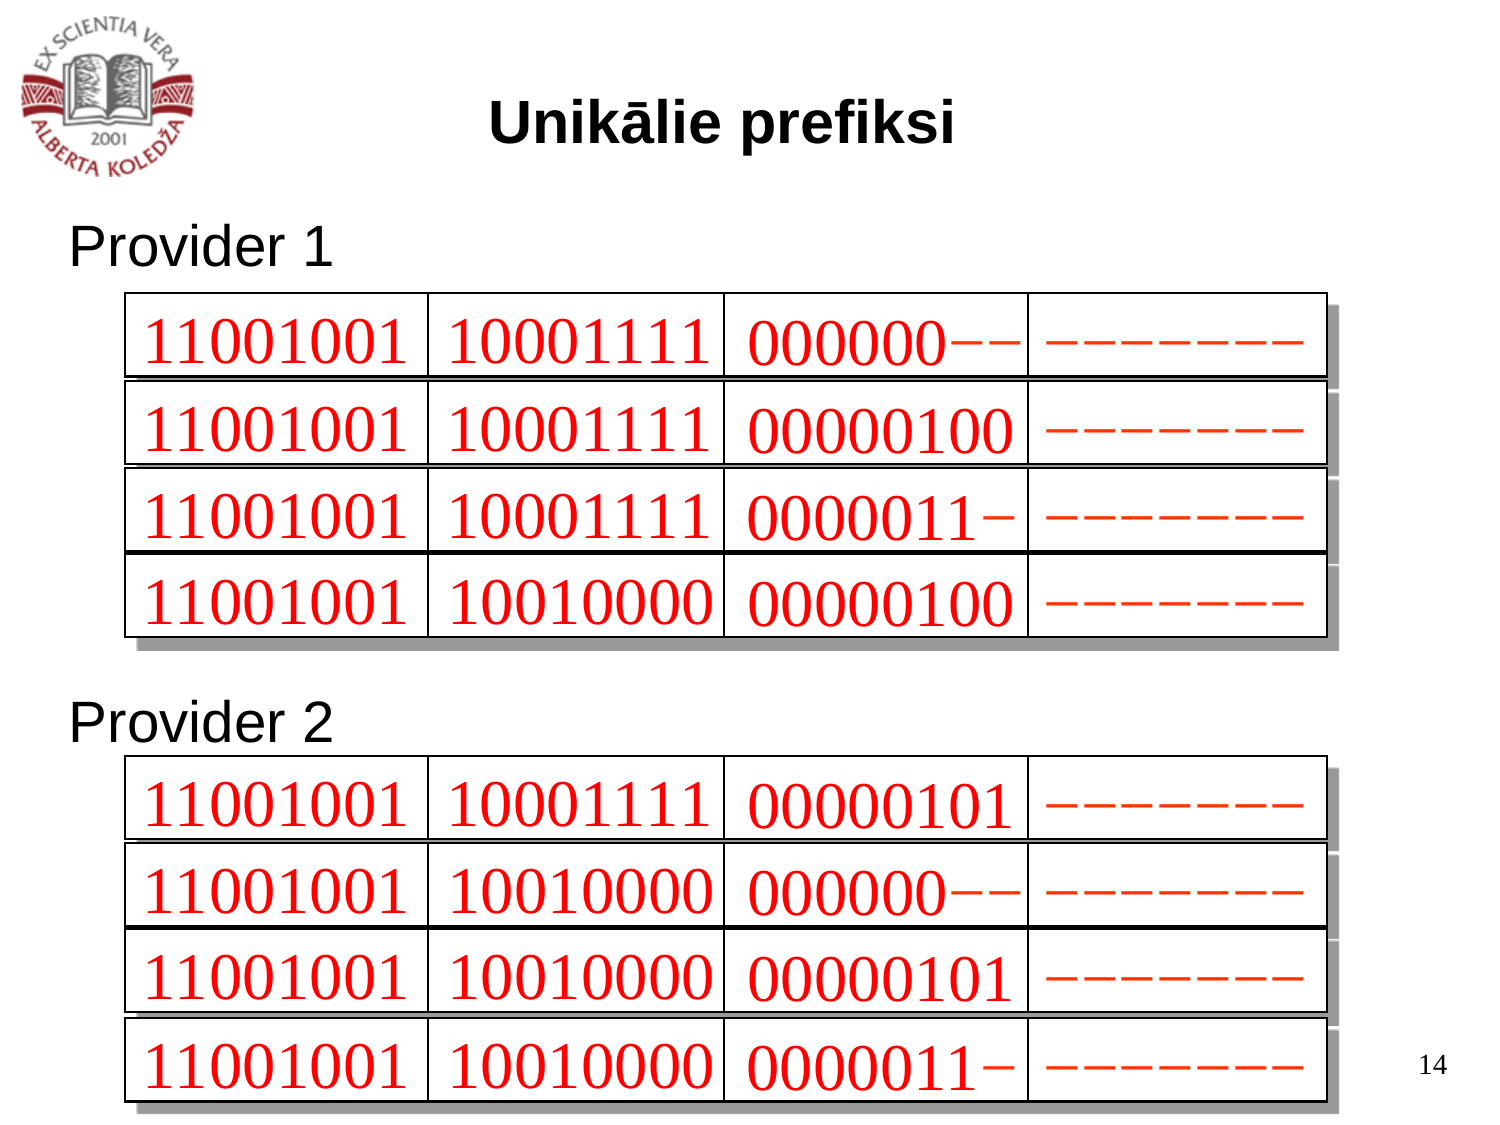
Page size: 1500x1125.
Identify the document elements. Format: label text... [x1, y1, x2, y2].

text_box 11001001 [127, 839, 426, 924]
text_box −−−−−−− [1028, 753, 1323, 841]
text_box 10010000 [432, 839, 731, 924]
title Unikālie prefiksi [50, 62, 1374, 175]
text_box [1323, 380, 1328, 464]
text_box 00000101 [732, 926, 1028, 1016]
text_box 10001111 [431, 751, 730, 843]
text_box Provider 2 [50, 676, 351, 762]
text_box 11001001 [127, 549, 426, 646]
text_box 11001001 [127, 751, 426, 839]
text_box −−−−−−− [1028, 926, 1323, 1016]
text_box [1323, 755, 1328, 839]
text_box 11001001 [127, 1014, 426, 1110]
picture [21, 16, 194, 177]
text_box −−−−−−− [1028, 1016, 1323, 1112]
text_box 11001001 [127, 376, 426, 464]
text_box [1323, 468, 1328, 552]
text_box [1323, 843, 1328, 927]
text_box −−−−−−− [1028, 841, 1323, 926]
text_box 00000100 [732, 551, 1028, 648]
text_box 000000−− [732, 291, 1028, 378]
text_box −−−−−−− [1028, 466, 1323, 551]
text_box [1323, 293, 1328, 377]
text_box 10001111 [431, 289, 730, 376]
text_box 10001111 [431, 376, 730, 464]
text_box <skaitlis> [1328, 1037, 1463, 1101]
text_box 10010000 [432, 924, 731, 1014]
text_box [1323, 1018, 1328, 1102]
text_box −−−−−−− [1028, 378, 1323, 466]
text_box 11001001 [127, 924, 426, 1014]
text_box [1323, 553, 1328, 638]
text_box Provider 1 [50, 200, 351, 286]
text_box −−−−−−− [1028, 291, 1323, 378]
text_box 000000−− [732, 841, 1028, 926]
text_box 11001001 [127, 289, 426, 376]
text_box 10010000 [432, 549, 731, 646]
text_box 0000011− [731, 466, 1028, 553]
text_box 11001001 [127, 464, 426, 549]
text_box 0000011− [731, 1016, 1028, 1112]
text_box 00000101 [732, 753, 1028, 841]
text_box 10010000 [432, 1014, 731, 1110]
text_box 00000100 [732, 378, 1028, 466]
text_box 10001111 [431, 464, 730, 553]
text_box [1323, 928, 1328, 1013]
text_box −−−−−−− [1028, 551, 1323, 648]
